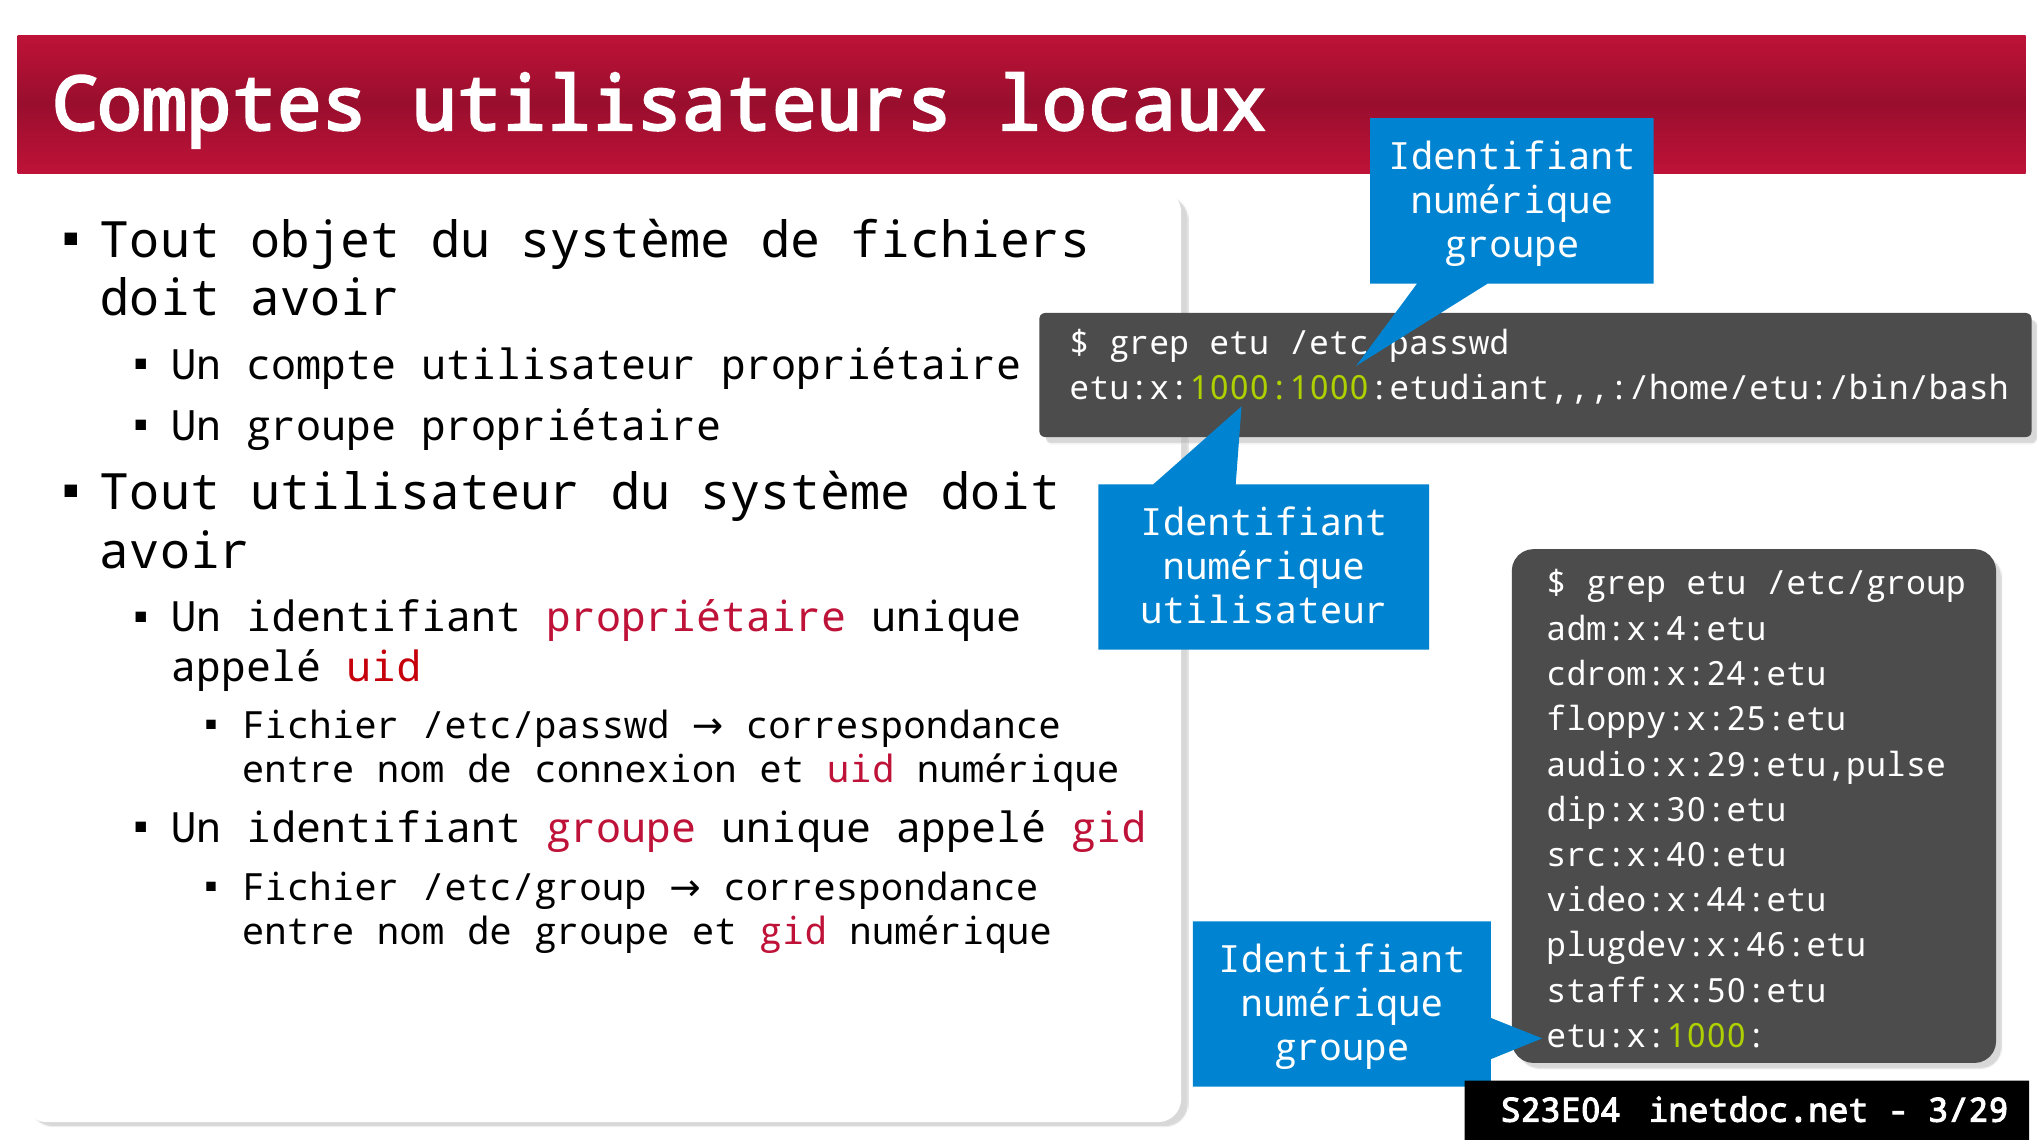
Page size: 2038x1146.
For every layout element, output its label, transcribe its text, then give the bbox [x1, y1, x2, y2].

text_box Identifiant numérique groupe [1192, 921, 1543, 1087]
text_box Tout objet du système de fichiers doit avoir Un compte utilisateur propriétaire Un groupe propriétaire Tout utilisateur du système doit avoir Un identifiant propriétaire unique appelé uid Fichier /etc/passwd → correspondance entre nom de connexion et uid numérique Un identifiant groupe unique appelé gid Fichier /etc/group → correspondance entre nom de groupe et gid numérique [23, 188, 1182, 1123]
text_box Identifiant numérique groupe [1356, 118, 1654, 366]
text_box Comptes utilisateurs locaux [17, 35, 2026, 174]
text_box S23E04 inetdoc.net - <numéro>/29 [1464, 1080, 2030, 1140]
text_box Identifiant numérique utilisateur [1098, 406, 1430, 650]
text_box $ grep etu /etc/group adm:x:4:etu cdrom:x:24:etu floppy:x:25:etu audio:x:29:etu,pulse dip:x:30:etu src:x:40:etu video:x:44:etu plugdev:x:46:etu staff:x:50:etu etu:x:1000: [1511, 549, 1997, 1063]
text_box $ grep etu /etc/passwd etu:x:1000:1000:etudiant,,,:/home/etu:/bin/bash [1039, 312, 2032, 438]
